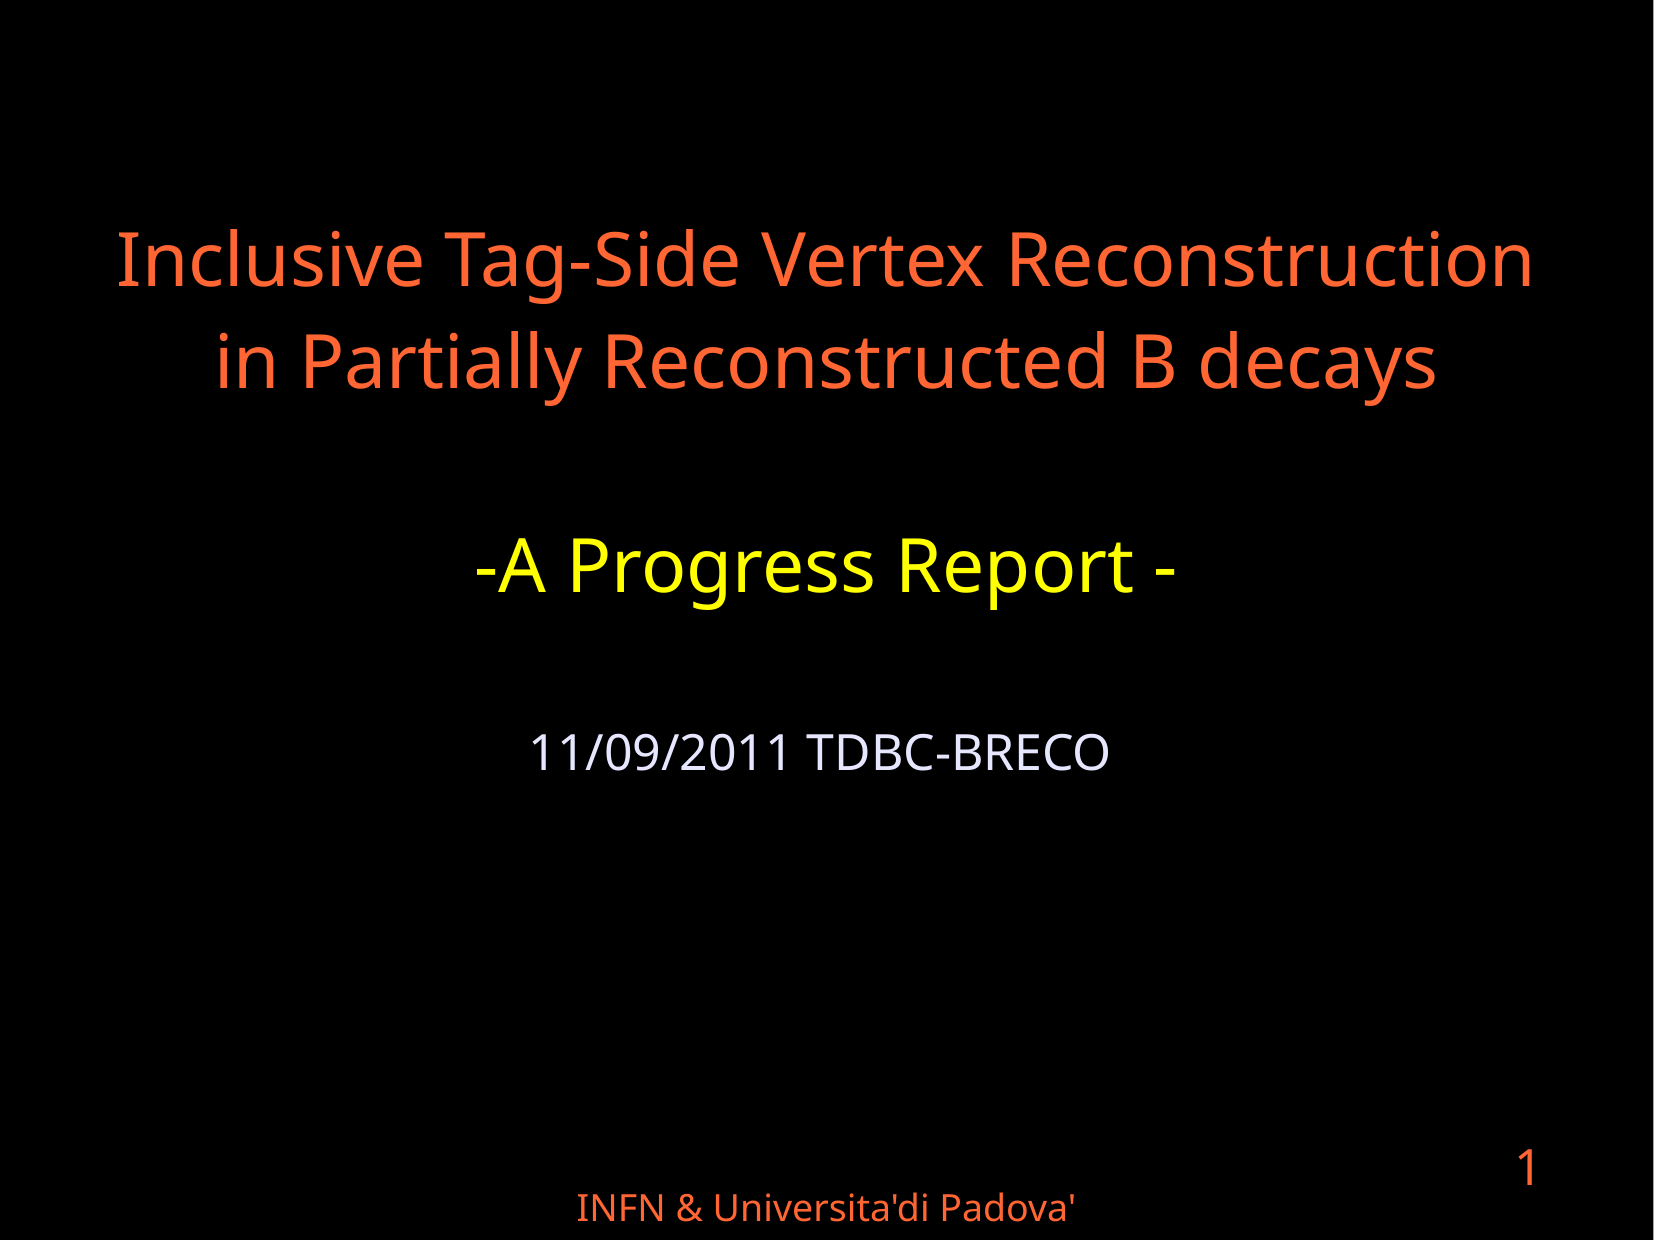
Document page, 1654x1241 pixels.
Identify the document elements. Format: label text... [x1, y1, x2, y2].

title Inclusive Tag-Side Vertex Reconstruction in Partially Reconstructed B decays -A Progress Report - 11/09/2011 TDBC-BRECO [82, 167, 1571, 824]
